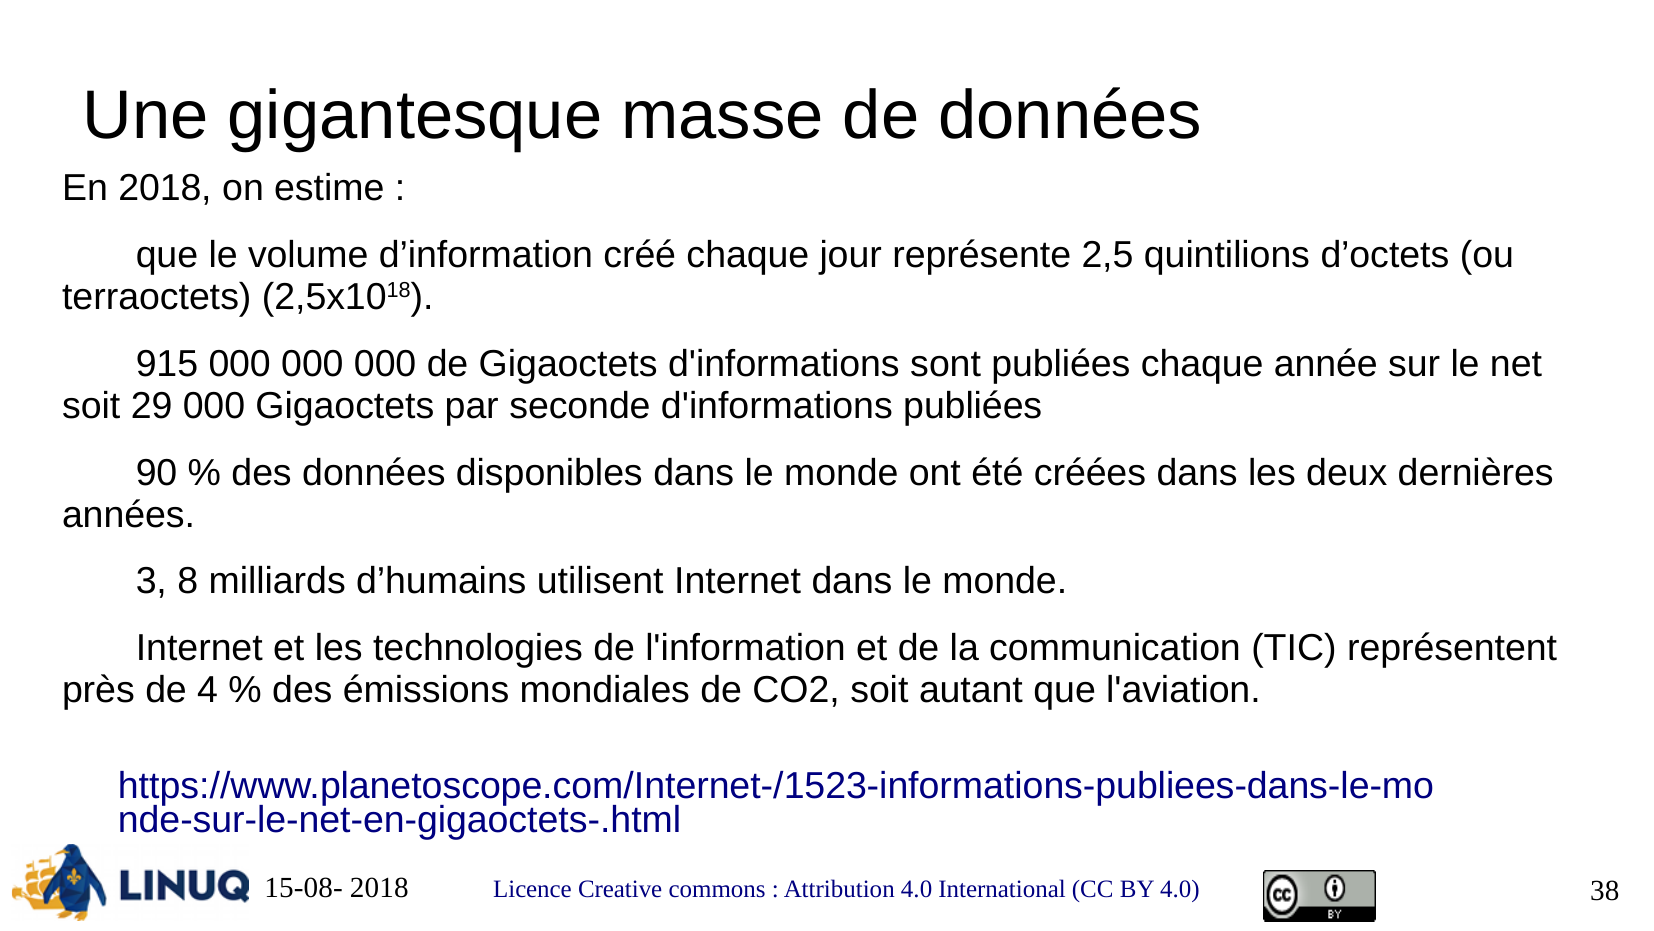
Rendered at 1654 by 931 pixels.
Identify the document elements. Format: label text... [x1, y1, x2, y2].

picture [11, 844, 249, 921]
title Une gigantesque masse de données [82, 37, 1571, 159]
picture [1263, 870, 1376, 922]
text_box https://www.planetoscope.com/Internet-/1523-informations-publiees-dans-le-monde-sur-le-net-en-gigaoctets-.html [103, 757, 1454, 857]
text_box En 2018, on estime : que le volume d’information créé chaque jour représente 2,5 quintilions d’octets (ou terraoctets) (2,5x1018). 915 000 000 000 de Gigaoctets d'informations sont publiées chaque année sur le net soit 29 000 Gigaoctets par seconde d'informations publiées 90 % des données disponibles dans le monde ont été créées dans les deux dernières années. 3, 8 milliards d’humains utilisent Internet dans le monde. Internet et les technologies de l'information et de la communication (TIC) représentent près de 4 % des émissions mondiales de CO2, soit autant que l'aviation. [47, 159, 1583, 761]
